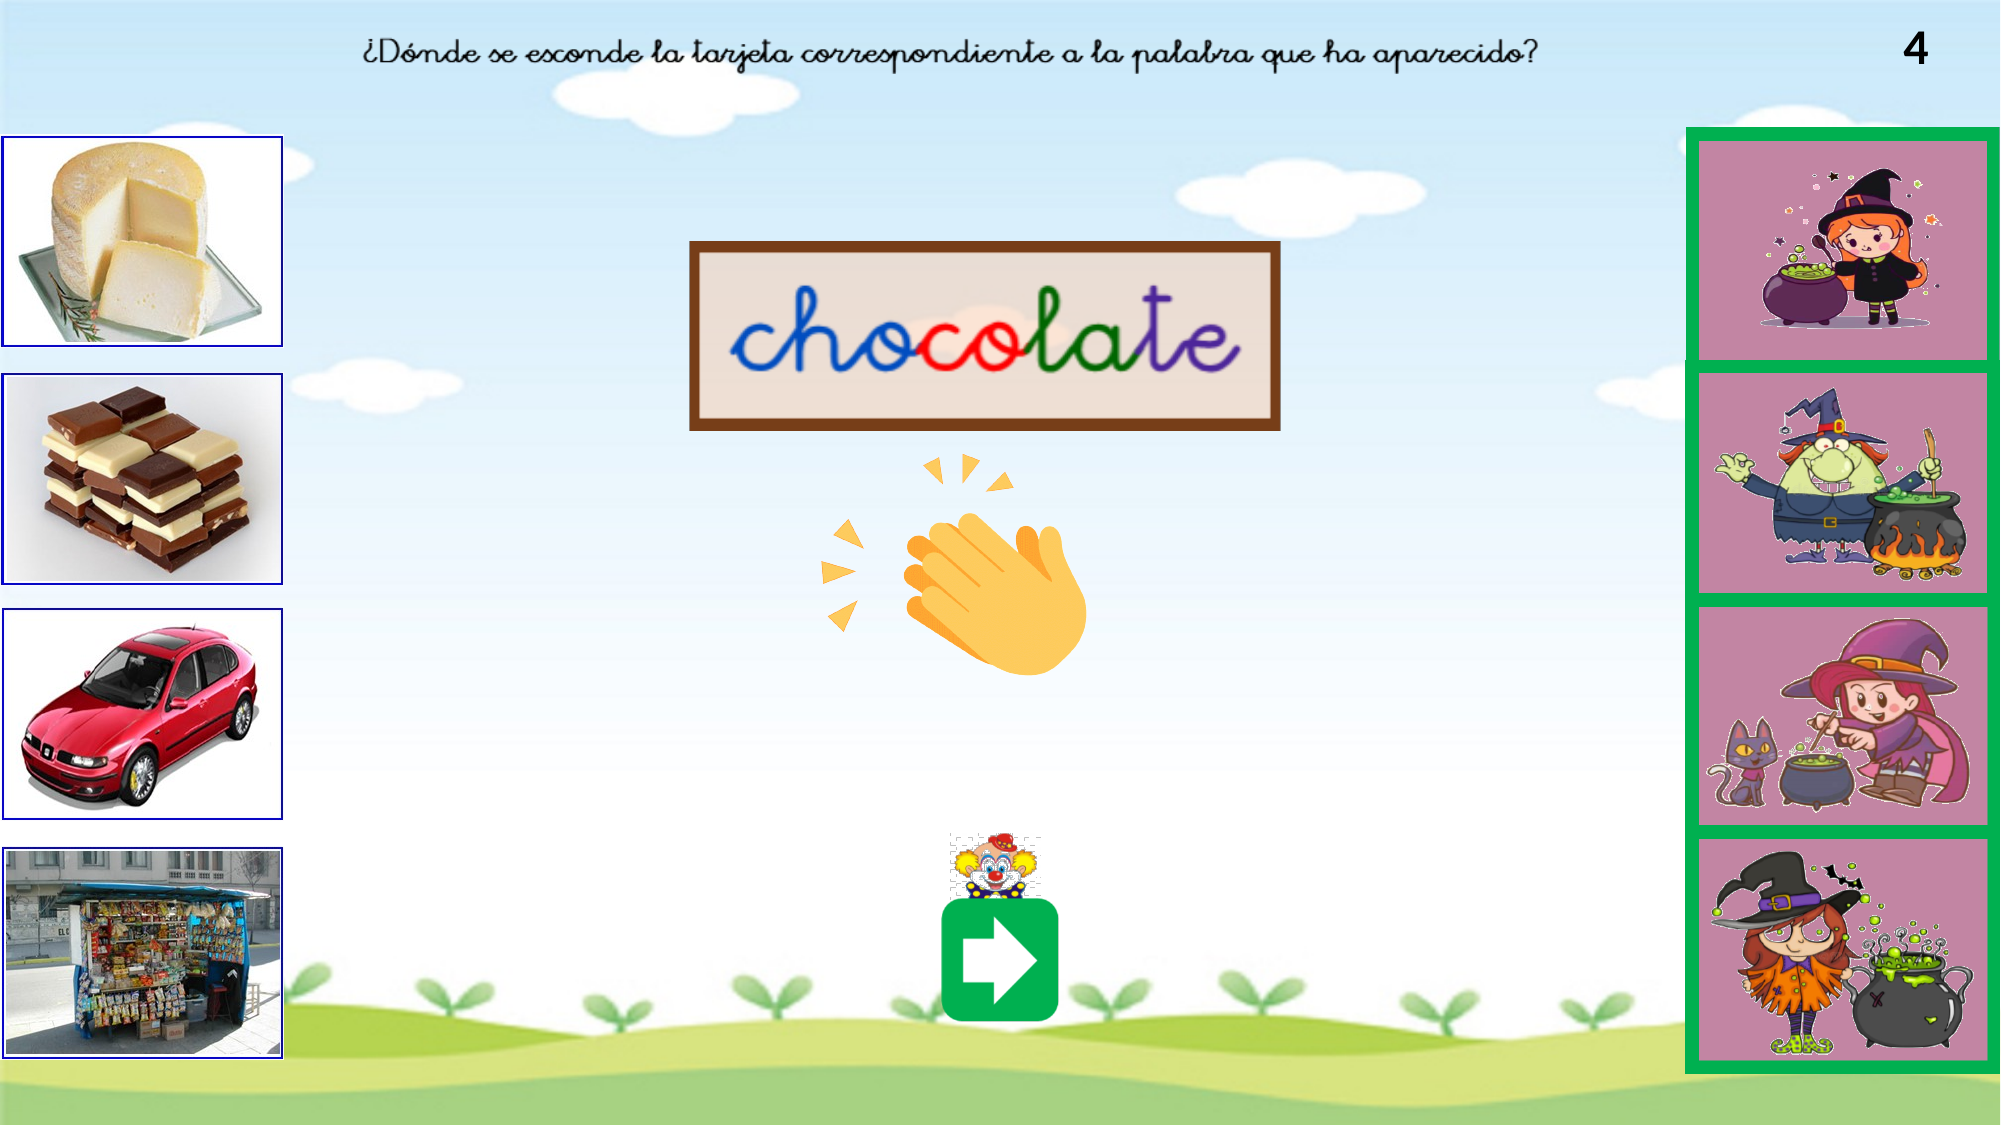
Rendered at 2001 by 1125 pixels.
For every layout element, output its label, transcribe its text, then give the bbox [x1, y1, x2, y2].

text_box 4 [1888, 6, 1975, 82]
picture [0, 0, 2001, 1125]
